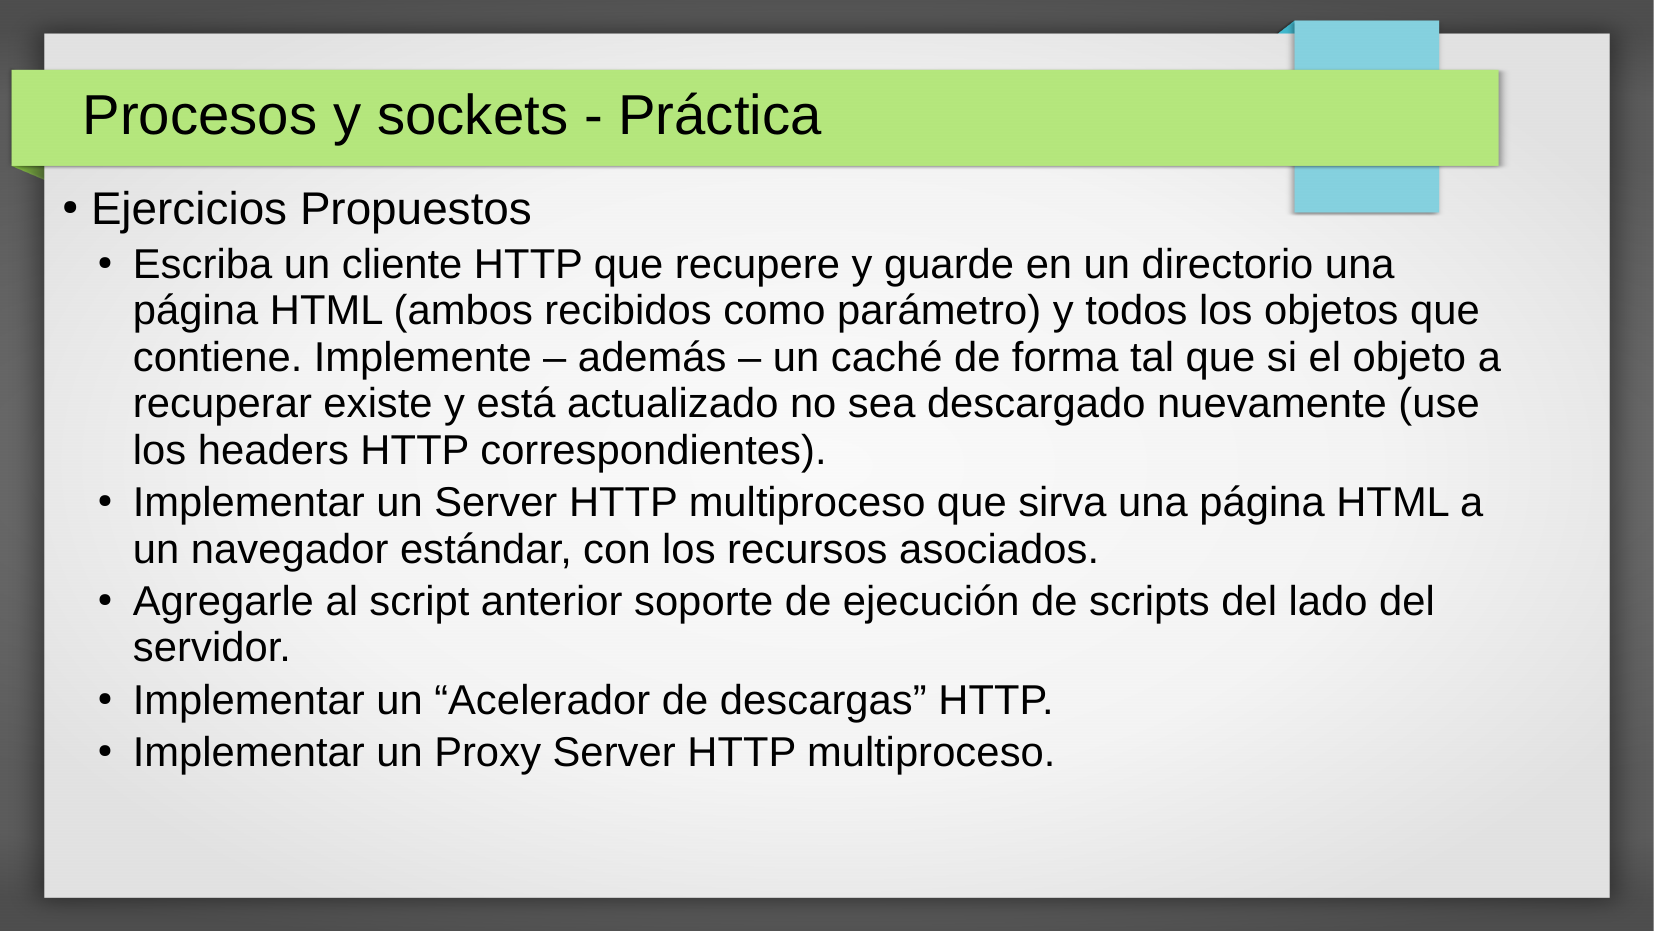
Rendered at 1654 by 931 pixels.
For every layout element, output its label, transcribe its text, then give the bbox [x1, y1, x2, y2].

title Procesos y sockets - Práctica [82, 70, 1264, 160]
subtitle Ejercicios Propuestos Escriba un cliente HTTP que recupere y guarde en un directorio una página HTML (ambos recibidos como parámetro) y todos los objetos que contiene. Implemente – además – un caché de forma tal que si el objeto a recuperar existe y está actualizado no sea descargado nuevamente (use los headers HTTP correspondientes). Implementar un Server HTTP multiproceso que sirva una página HTML a un navegador estándar, con los recursos asociados. Agregarle al script anterior soporte de ejecución de scripts del lado del servidor. Implementar un “Acelerador de descargas” HTTP. Implementar un Proxy Server HTTP multiproceso. [62, 183, 1517, 859]
picture [0, 0, 1654, 931]
